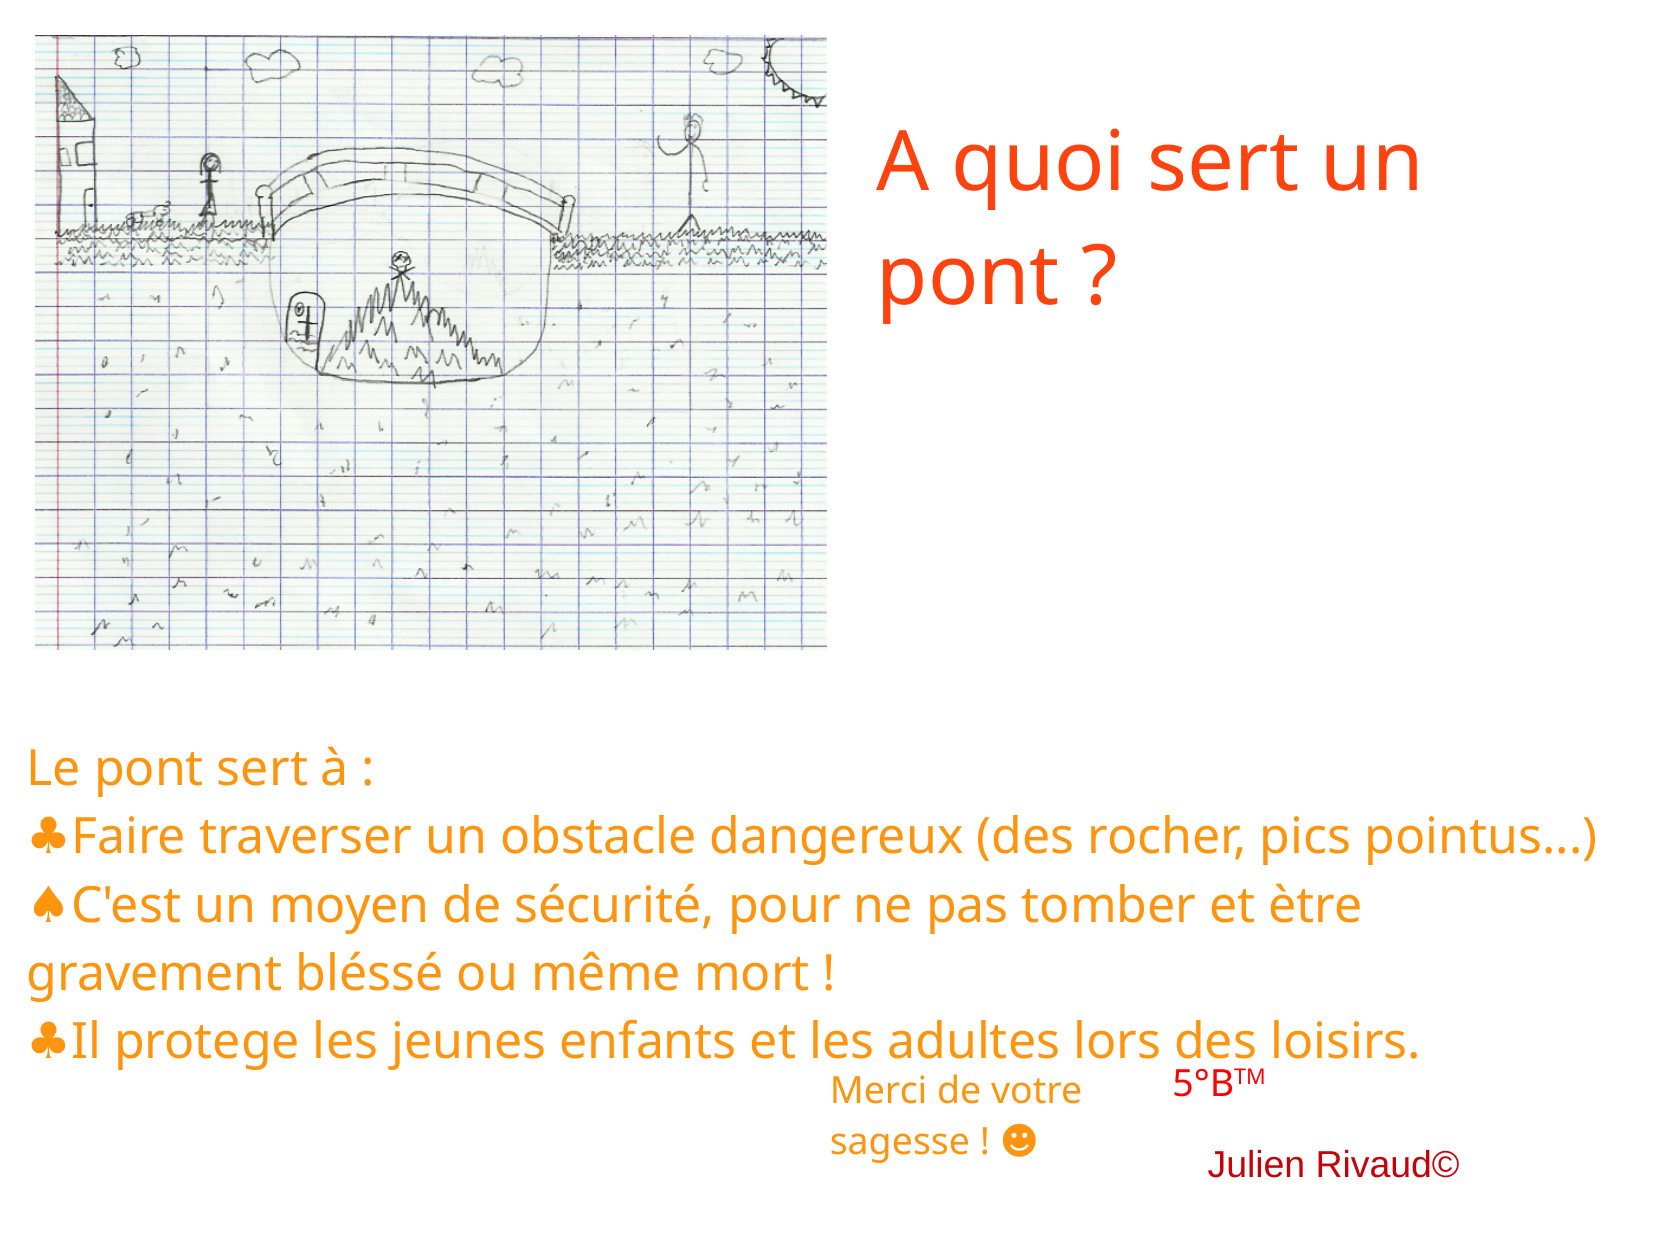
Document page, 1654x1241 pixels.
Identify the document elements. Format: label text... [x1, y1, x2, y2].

text_box A quoi sert un pont ? [862, 94, 1548, 333]
text_box Le pont sert à : ♣Faire traverser un obstacle dangereux (des rocher, pics pointus...) ♠C'est un moyen de sécurité, pour ne pas tomber et ètre gravement bléssé ou même mort ! ♣Il protege les jeunes enfants et les adultes lors des loisirs. [11, 724, 1630, 1131]
text_box Julien Rivaud© [1192, 1136, 1560, 1193]
picture [35, 35, 827, 650]
text_box 5°BTM [1157, 1049, 1300, 1115]
text_box Merci de votre sagesse ! ☻ [814, 1056, 1170, 1172]
